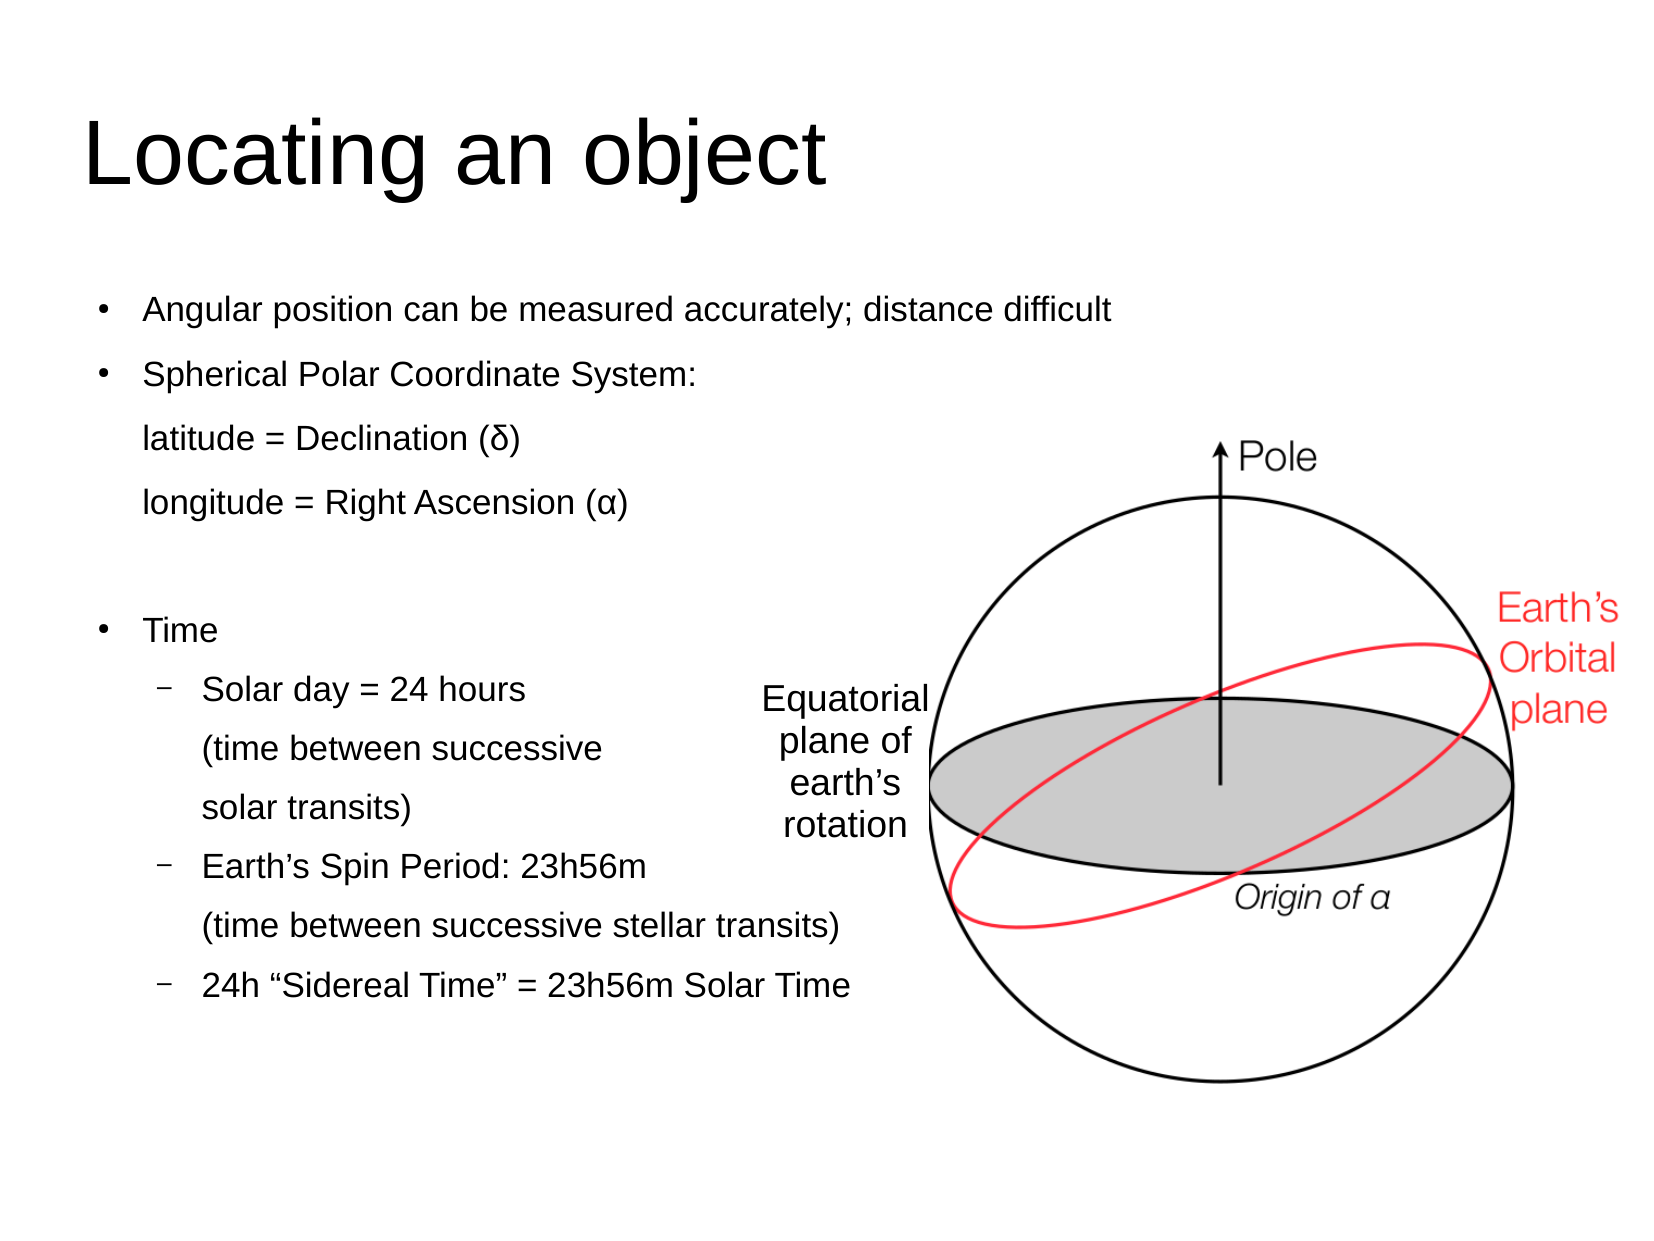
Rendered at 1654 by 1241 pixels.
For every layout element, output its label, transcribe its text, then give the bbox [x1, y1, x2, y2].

title Locating an object [82, 49, 1571, 257]
list Angular position can be measured accurately; distance difficult Spherical Polar Coordinate System: latitude = Declination (δ) longitude = Right Ascension (α) Time Solar day = 24 hours (time between successive solar transits) Earth’s Spin Period: 23h56m (time between successive stellar transits) 24h “Sidereal Time” = 23h56m Solar Time [82, 290, 1571, 1010]
text_box Equatorial plane of earth’s rotation [740, 670, 951, 867]
picture [929, 389, 1636, 1085]
